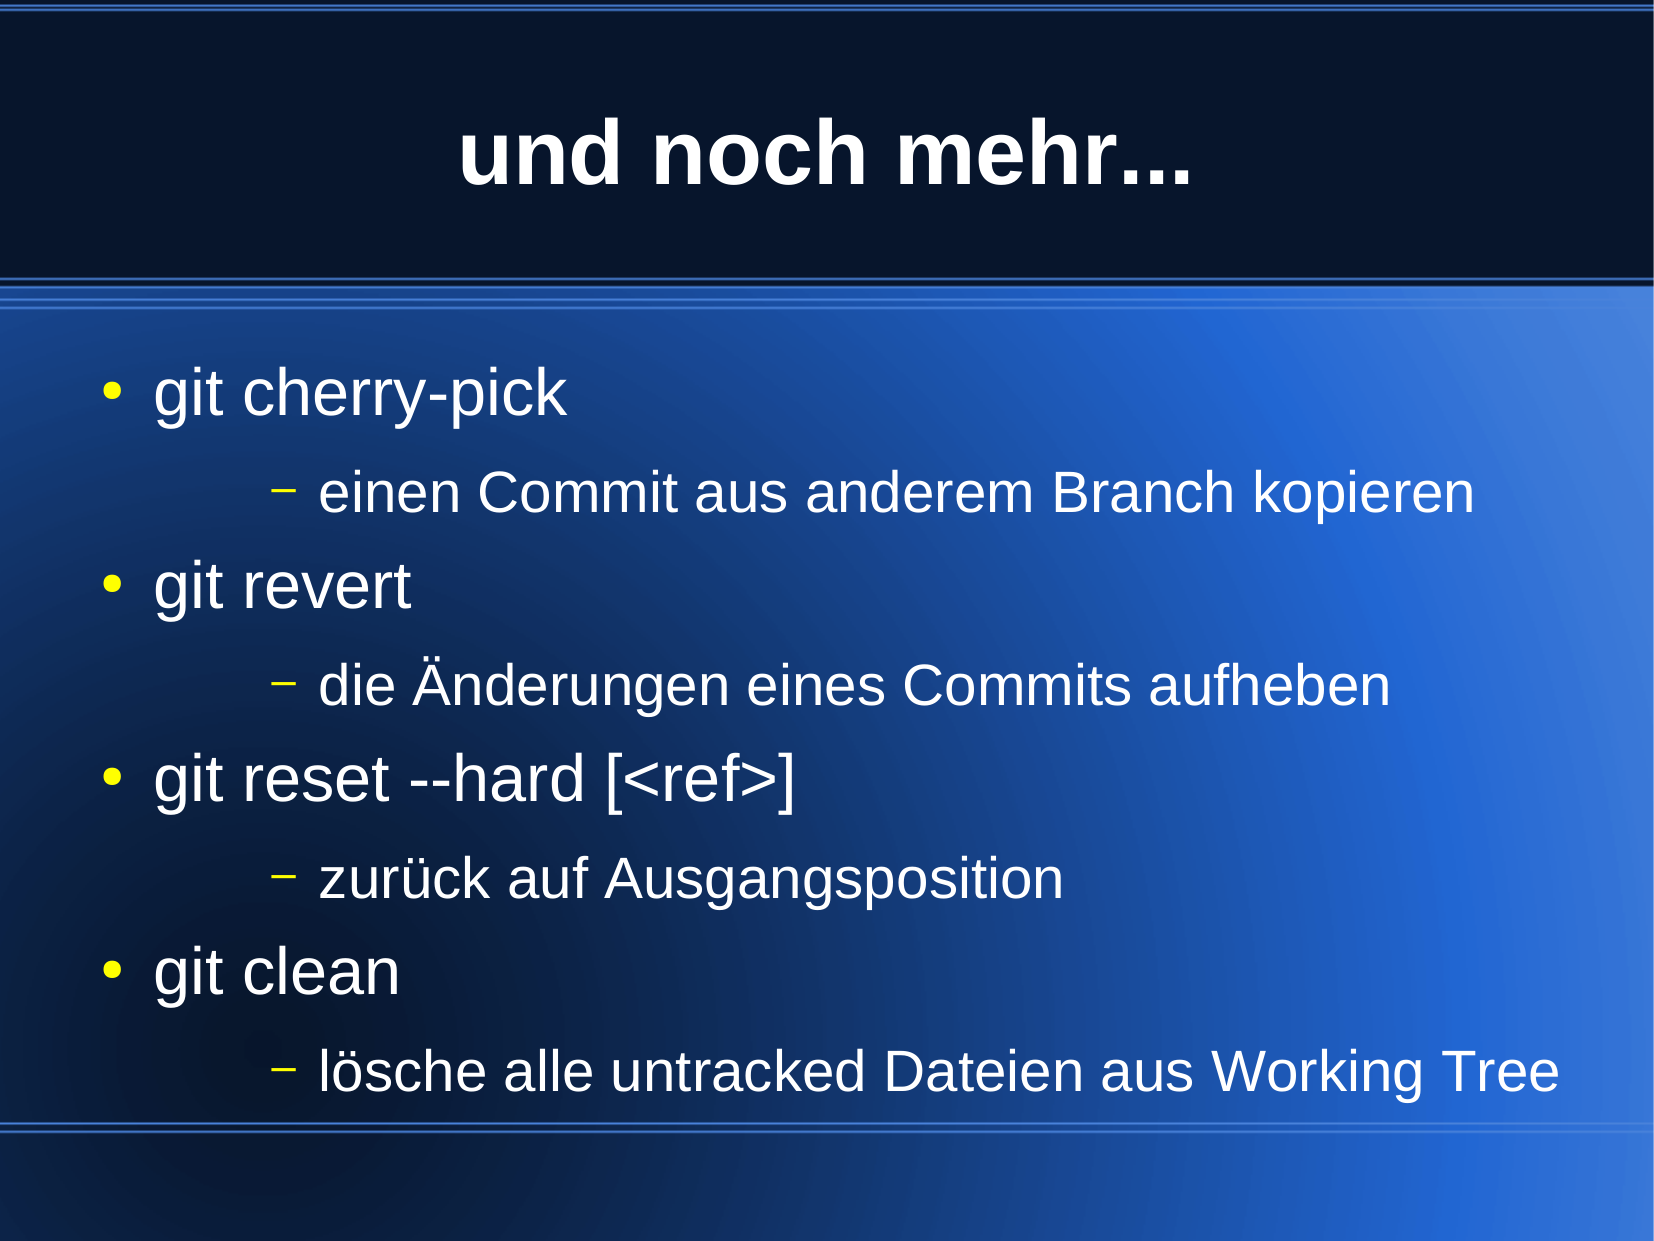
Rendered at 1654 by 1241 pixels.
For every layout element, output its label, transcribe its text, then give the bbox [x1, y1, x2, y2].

list git cherry-pick einen Commit aus anderem Branch kopieren git revert die Änderungen eines Commits aufheben git reset --hard [<ref>] zurück auf Ausgangsposition git clean lösche alle untracked Dateien aus Working Tree [82, 355, 1571, 1104]
picture [0, 0, 1654, 1241]
title und noch mehr... [82, 49, 1571, 257]
